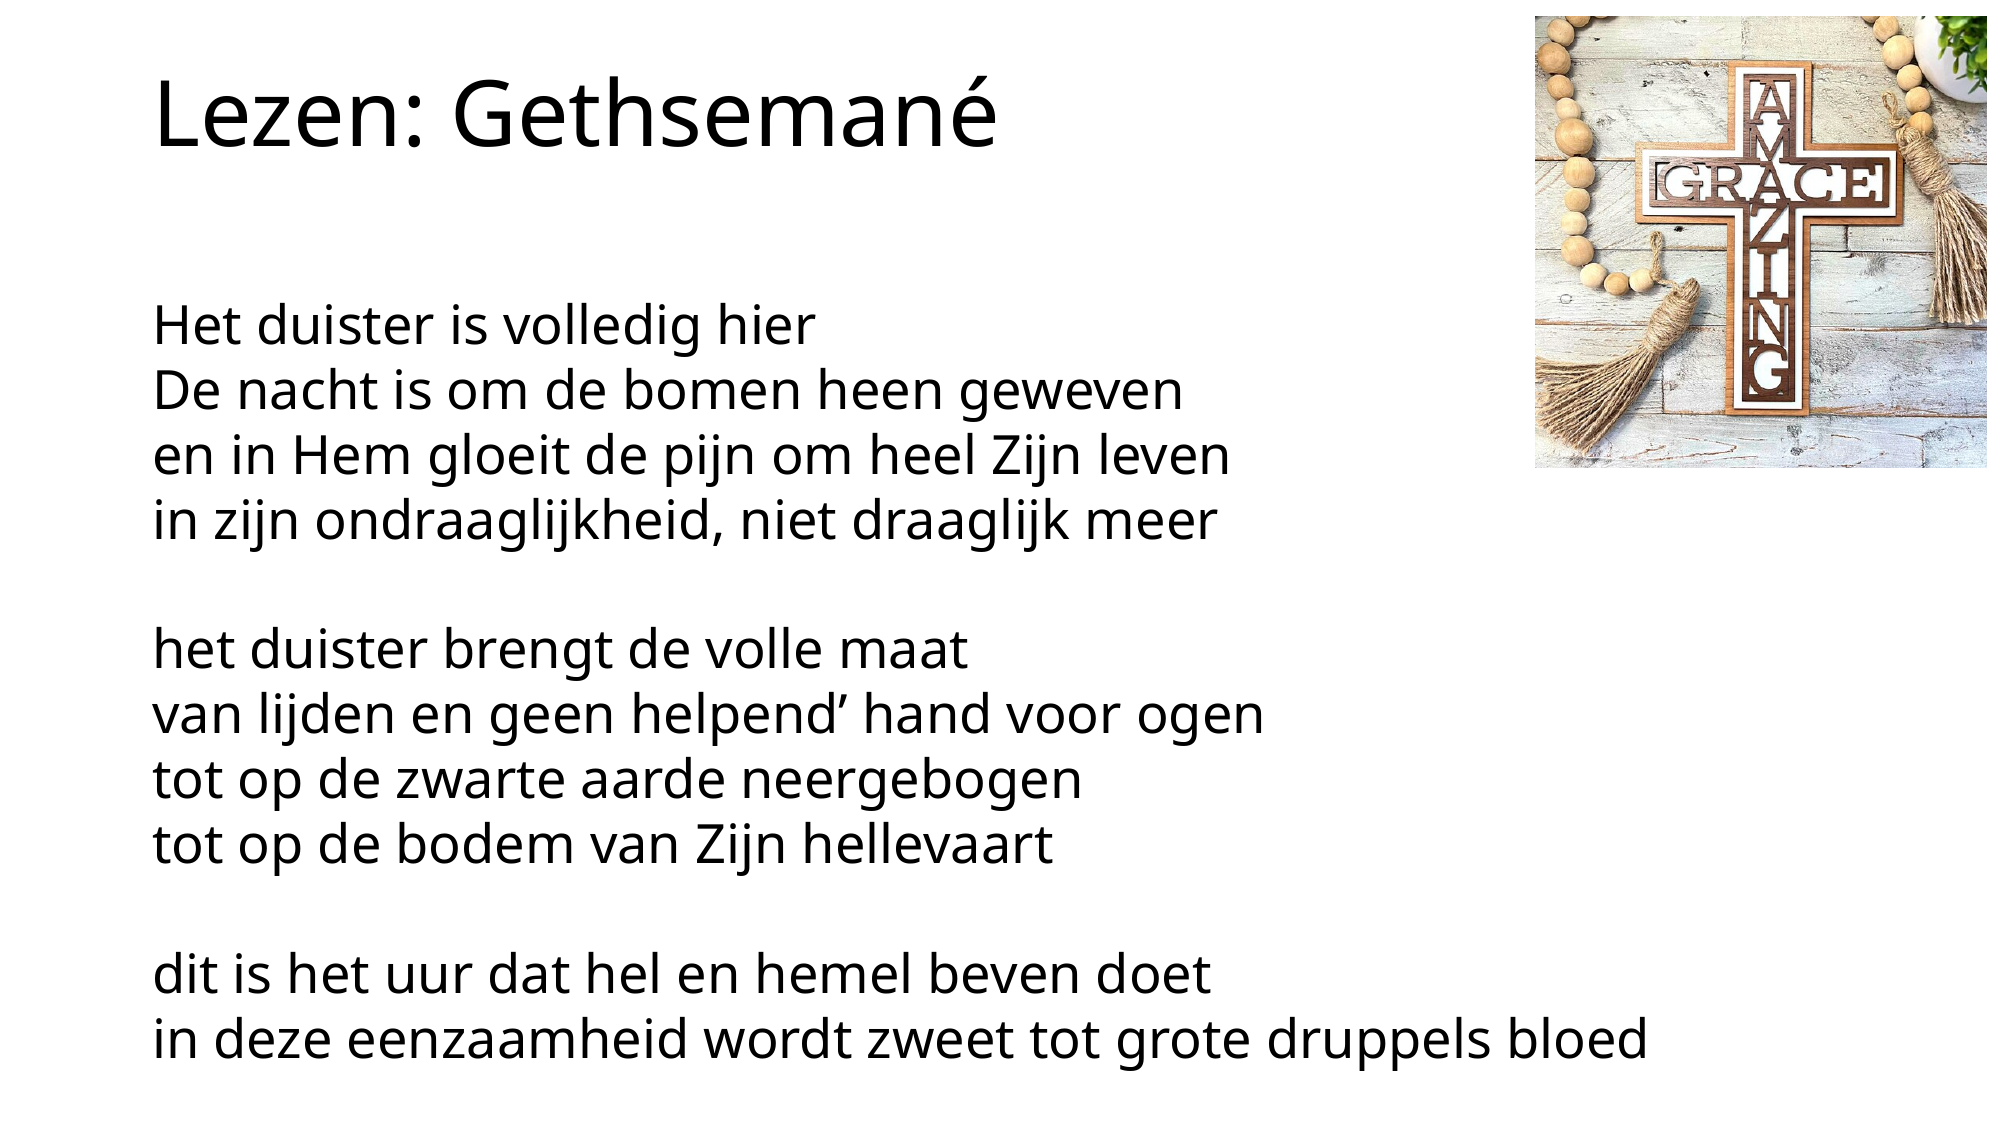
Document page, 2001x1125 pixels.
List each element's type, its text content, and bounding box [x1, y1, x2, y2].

picture [1535, 16, 1987, 468]
title Lezen: Gethsemané [137, 59, 1535, 278]
text_box Het duister is volledig hier De nacht is om de bomen heen geweven en in Hem gloeit de pijn om heel Zijn leven in zijn ondraaglijkheid, niet draaglijk meer het duister brengt de volle maat van lijden en geen helpend’ hand voor ogen tot op de zwarte aarde neergebogen tot op de bodem van Zijn hellevaart dit is het uur dat hel en hemel beven doet in deze eenzaamheid wordt zweet tot grote druppels bloed [137, 282, 1699, 1078]
